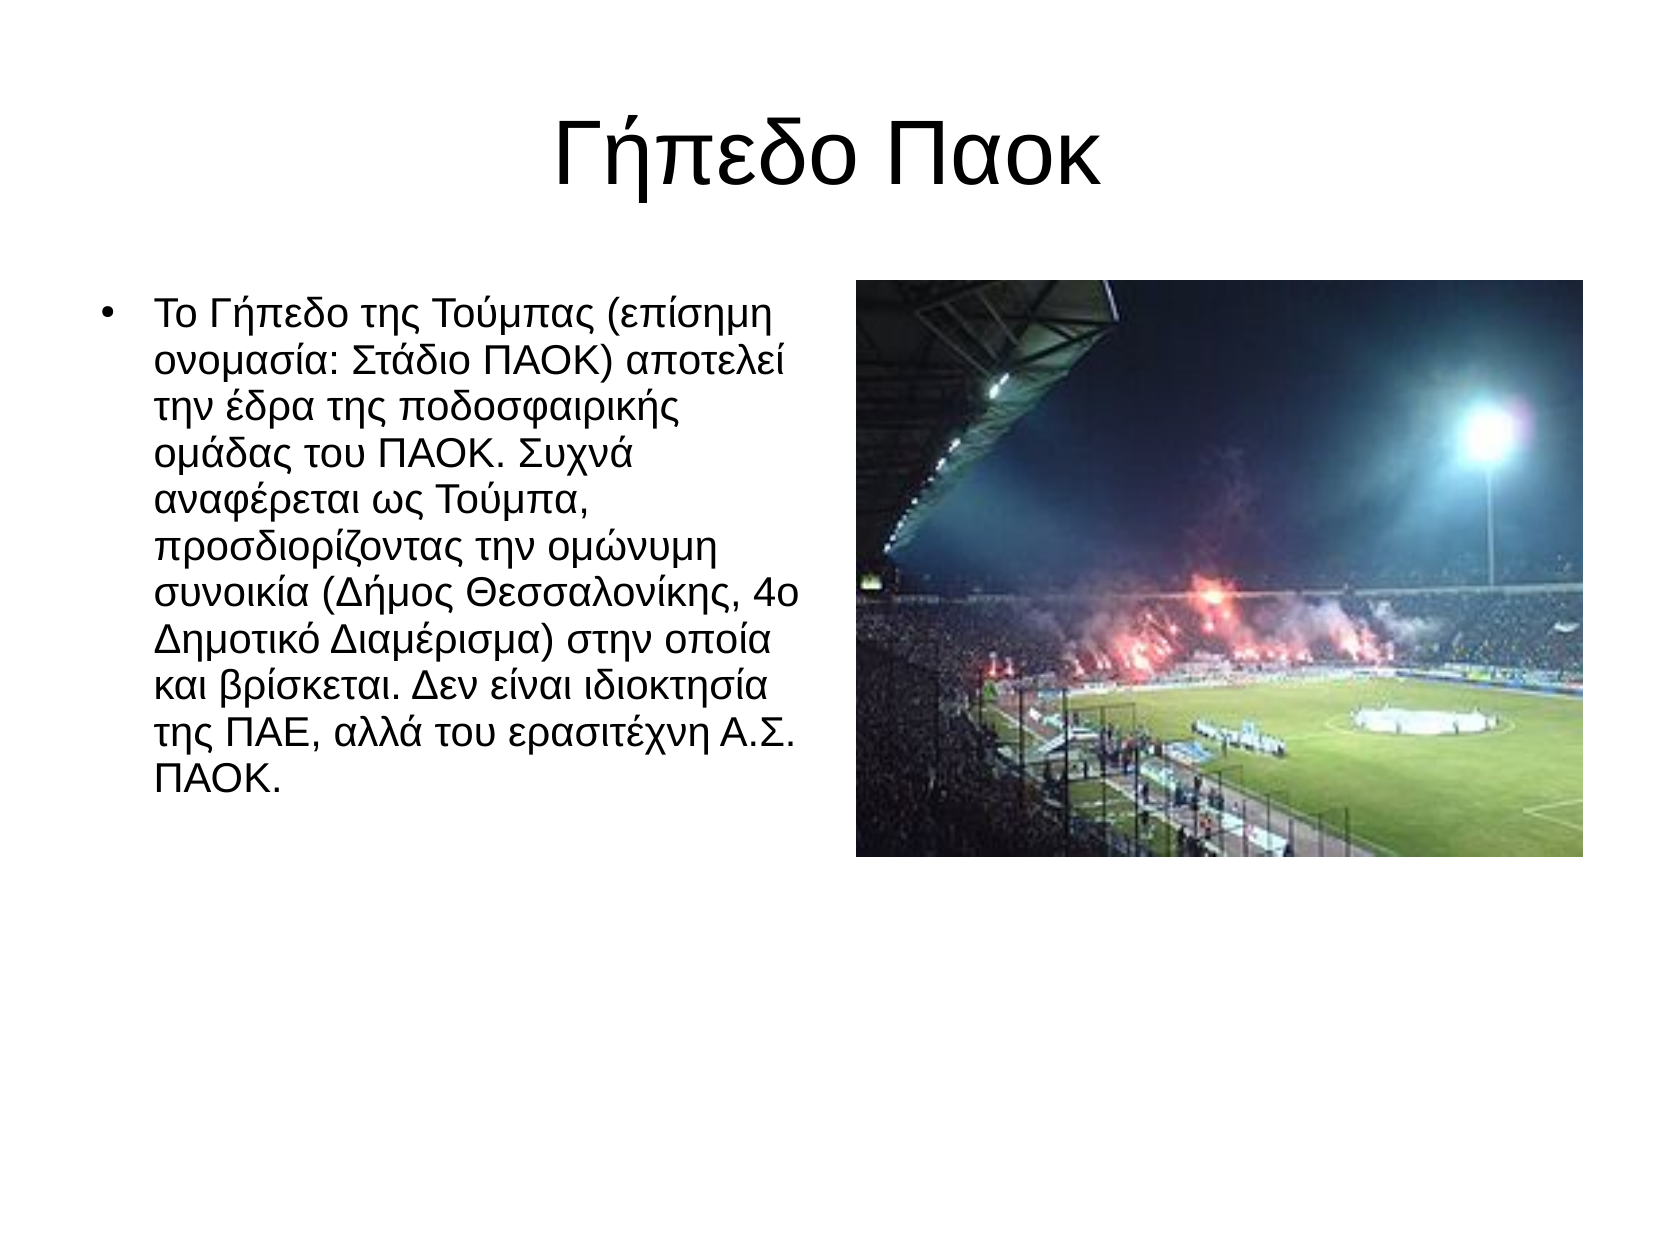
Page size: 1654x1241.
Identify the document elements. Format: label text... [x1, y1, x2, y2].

list Το Γήπεδο της Τούμπας (επίσημη ονομασία: Στάδιο ΠΑΟΚ) αποτελεί την έδρα της ποδοσφαιρικής ομάδας του ΠΑΟΚ. Συχνά αναφέρεται ως Τούμπα, προσδιορίζοντας την ομώνυμη συνοικία (Δήμος Θεσσαλονίκης, 4ο Δημοτικό Διαμέρισμα) στην οποία και βρίσκεται. Δεν είναι ιδιοκτησία της ΠΑΕ, αλλά του ερασιτέχνη Α.Σ. ΠΑΟΚ. [82, 290, 809, 1094]
picture [856, 280, 1583, 857]
title Γήπεδο Παοκ [82, 56, 1571, 250]
